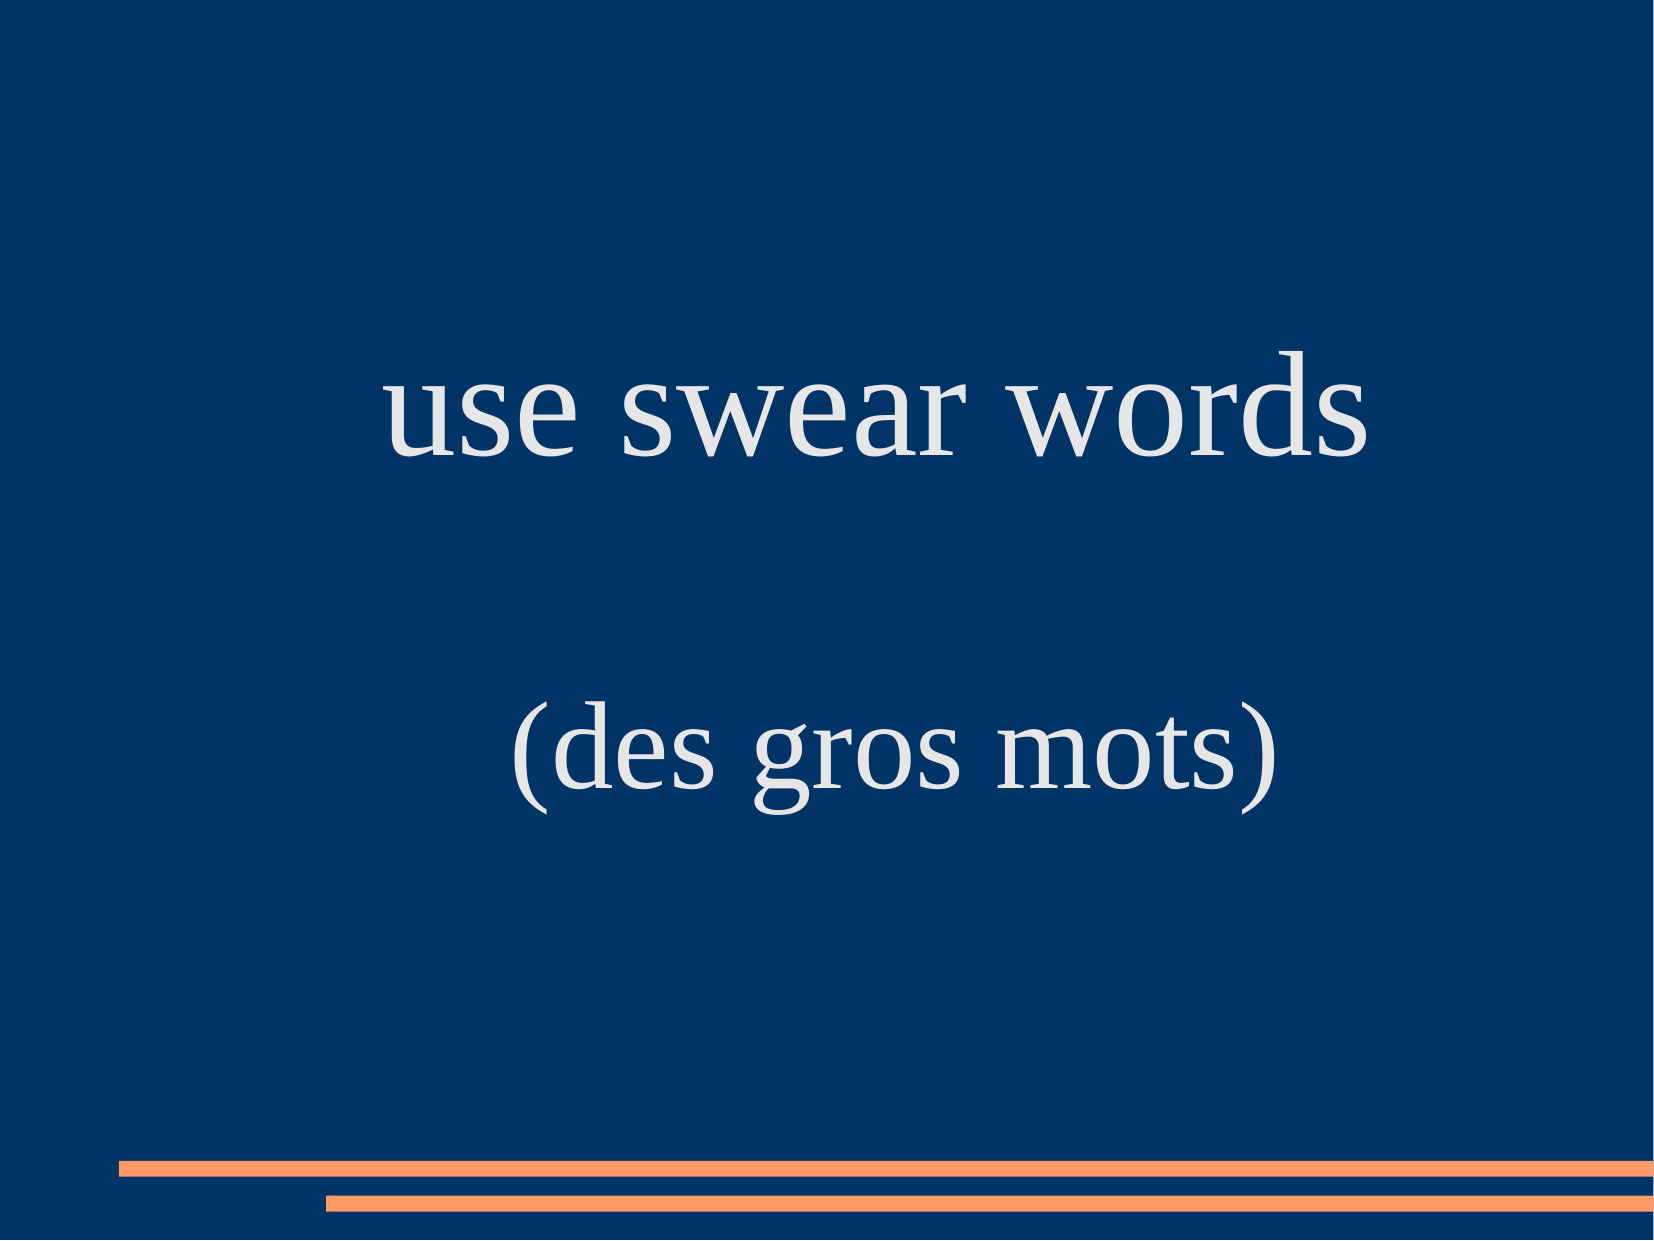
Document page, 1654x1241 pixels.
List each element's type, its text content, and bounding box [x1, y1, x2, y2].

list use swear words (des gros mots) [121, 322, 1561, 1132]
